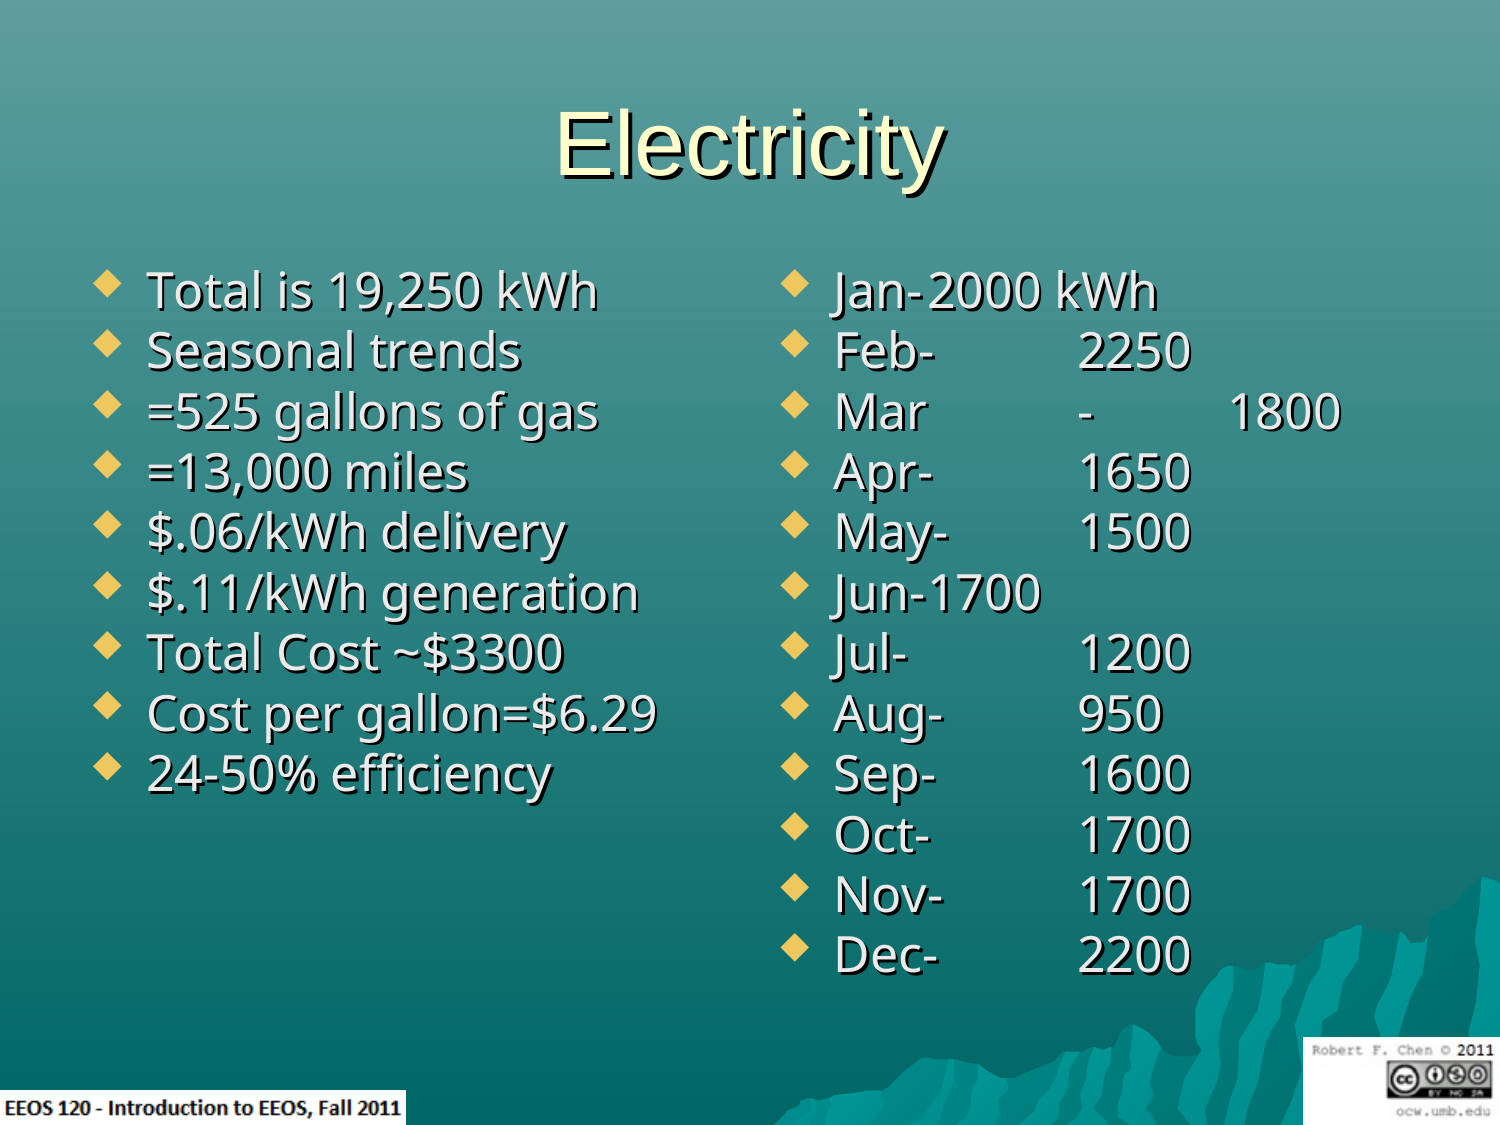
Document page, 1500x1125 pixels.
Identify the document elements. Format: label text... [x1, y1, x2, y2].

list Jan- 2000 kWh Feb- 2250 Mar - 1800 Apr- 1650 May- 1500 Jun- 1700 Jul- 1200 Aug- 950 Sep- 1600 Oct- 1700 Nov- 1700 Dec- 2200 [762, 262, 1426, 1006]
picture [0, 1090, 406, 1125]
picture [1303, 1037, 1500, 1125]
title Electricity [75, 45, 1426, 233]
list Total is 19,250 kWh Seasonal trends =525 gallons of gas =13,000 miles $.06/kWh delivery $.11/kWh generation Total Cost ~$3300 Cost per gallon=$6.29 24-50% efficiency [75, 262, 738, 1006]
